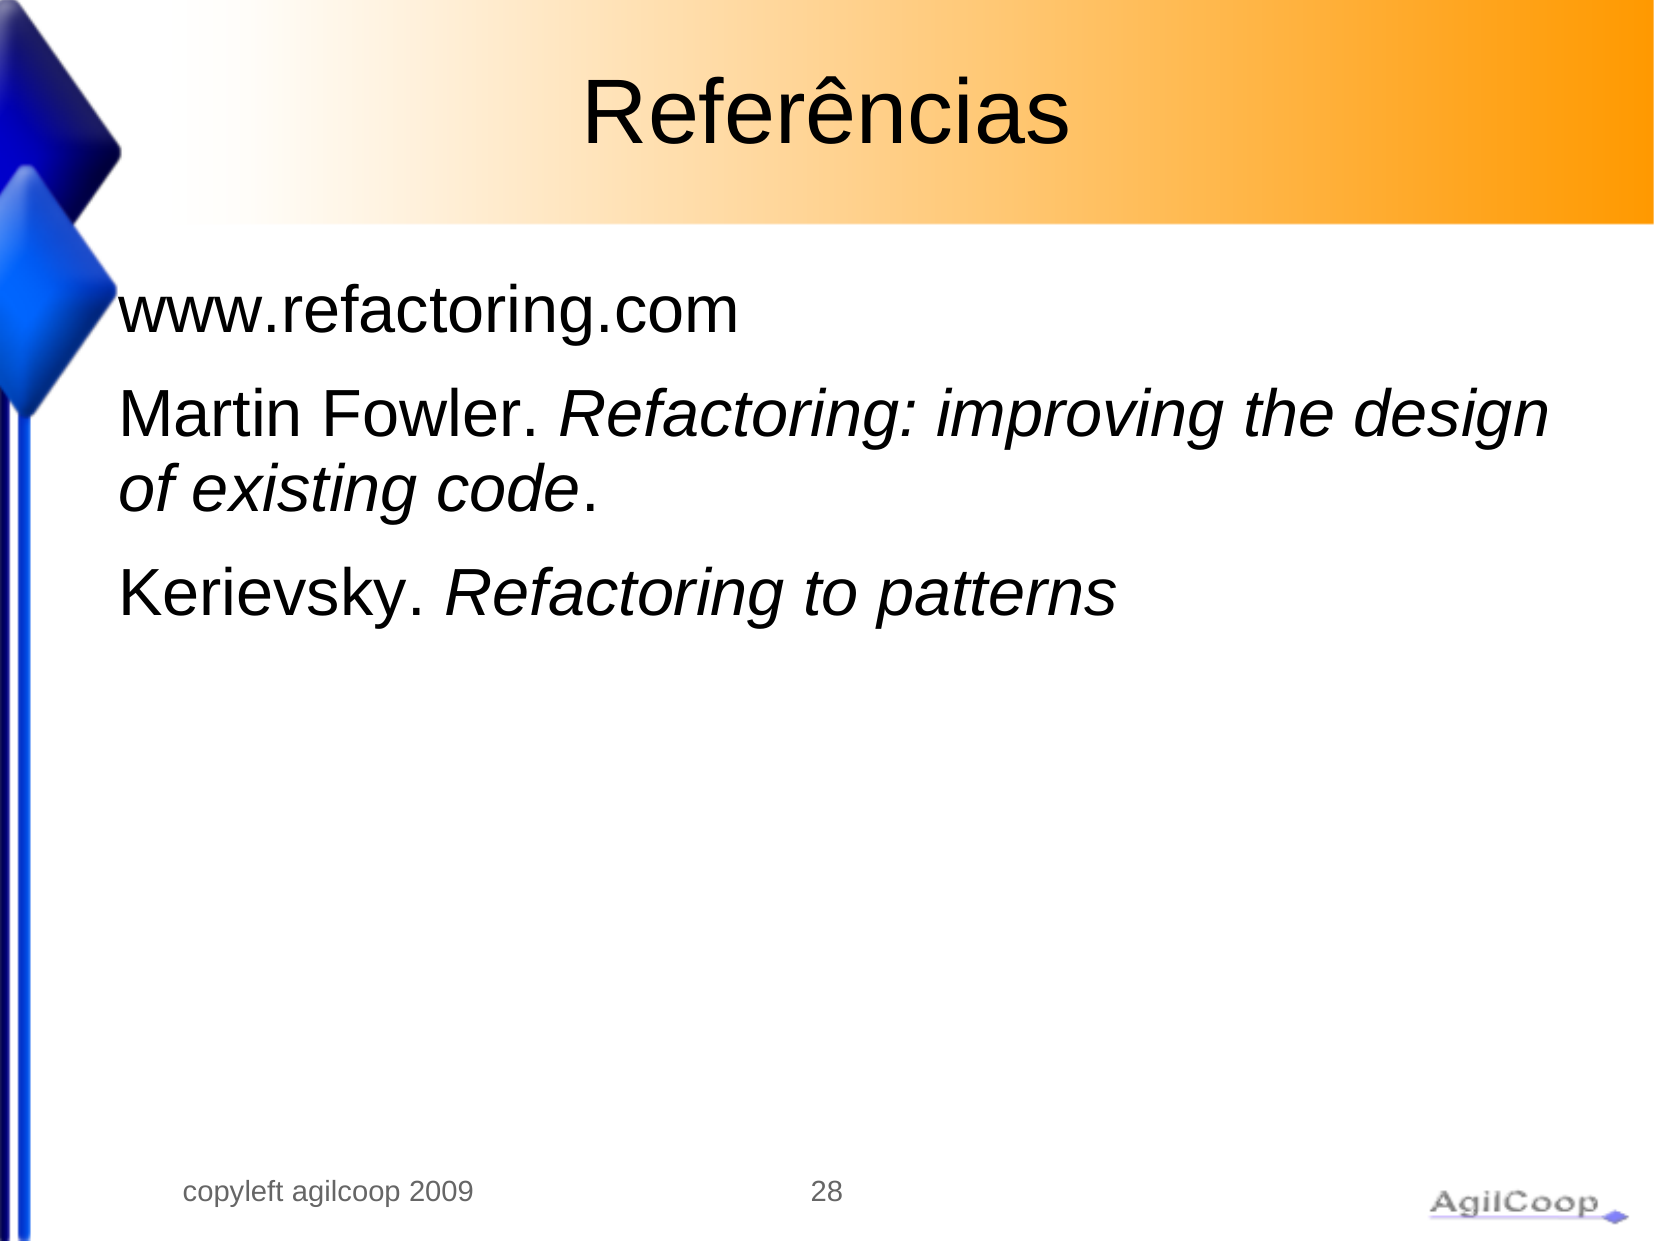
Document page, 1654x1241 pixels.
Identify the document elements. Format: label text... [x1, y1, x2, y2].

picture [0, 0, 1654, 1241]
list www.refactoring.com Martin Fowler. Refactoring: improving the design of existing code. Kerievsky. Refactoring to patterns [118, 271, 1607, 1123]
title Referências [82, 8, 1571, 216]
